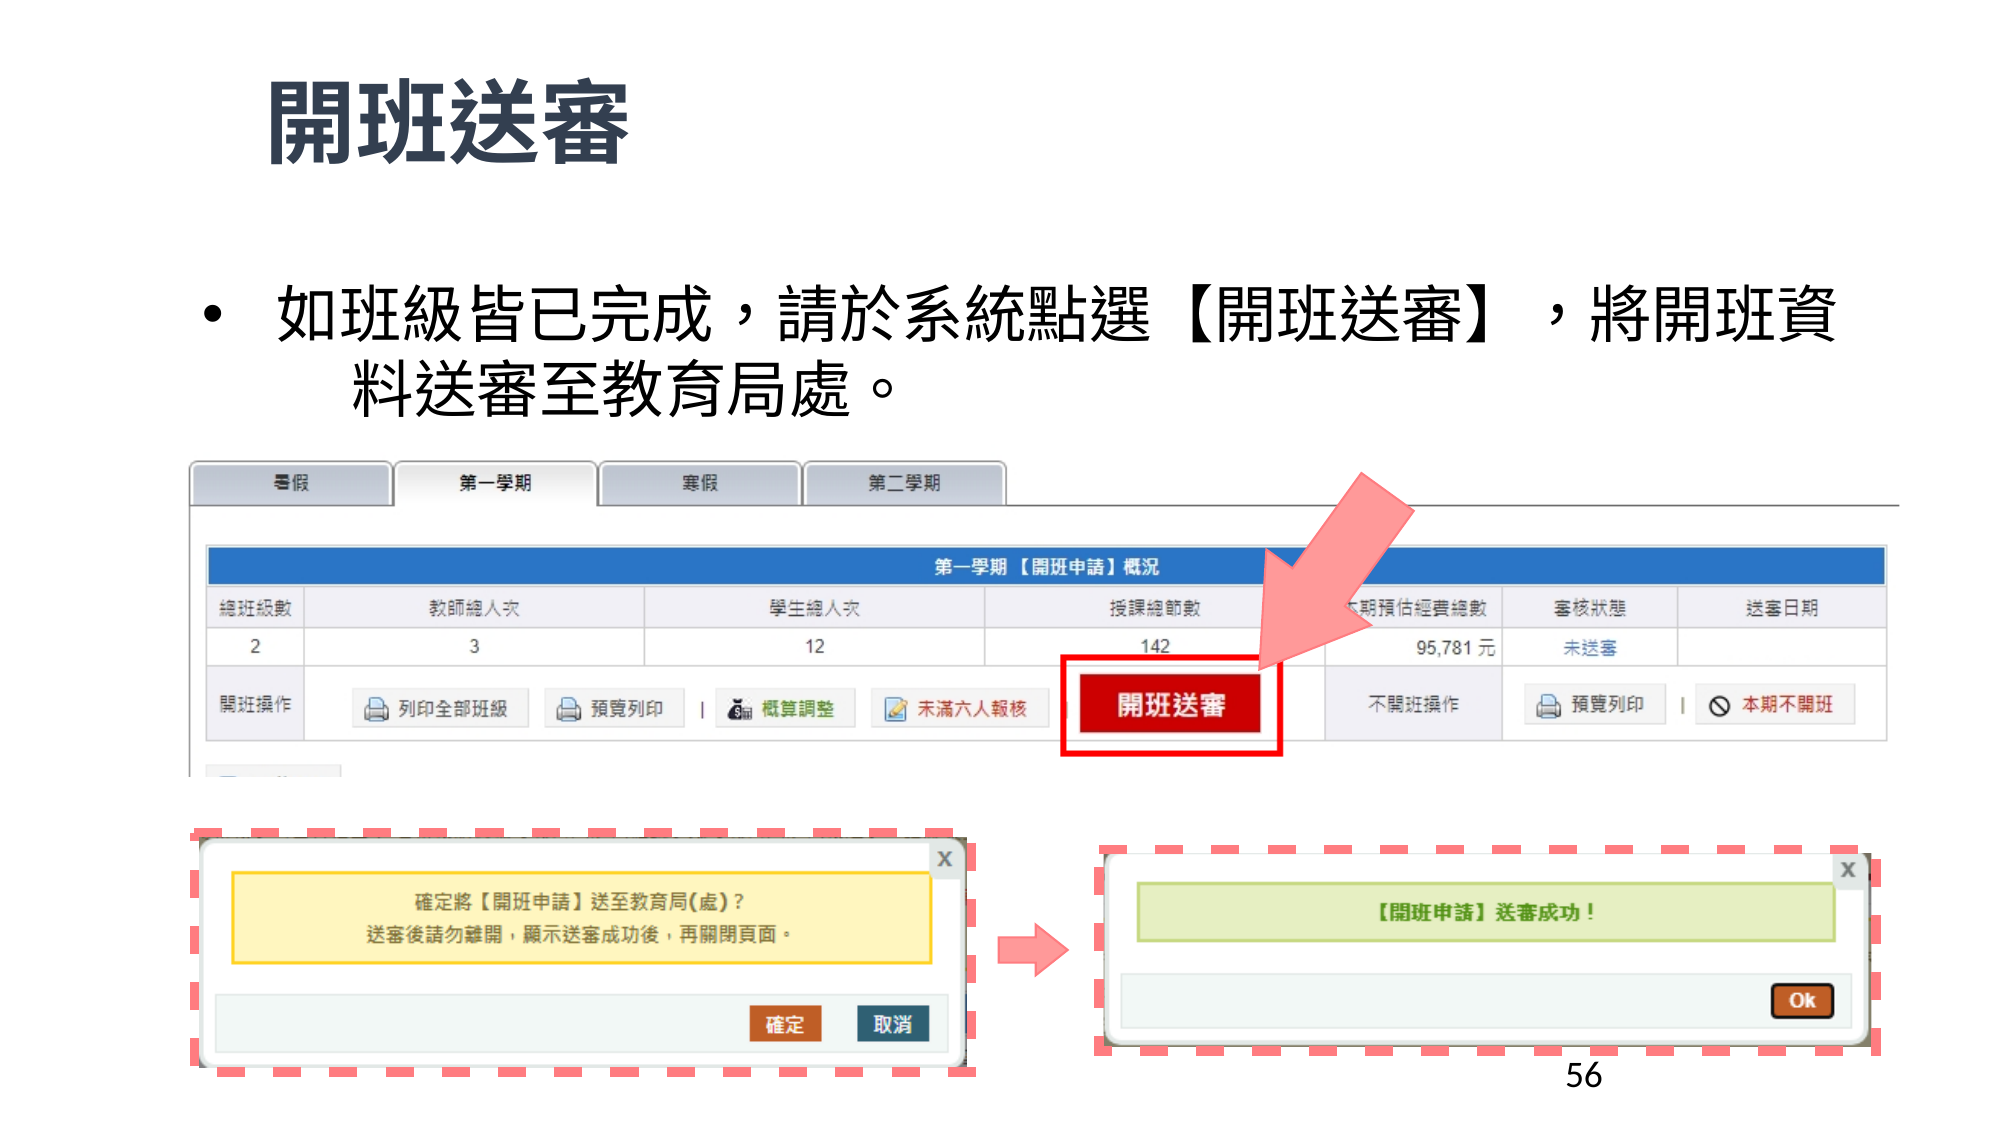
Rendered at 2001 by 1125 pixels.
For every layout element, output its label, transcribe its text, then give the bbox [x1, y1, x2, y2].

text_box 開班送審 [250, 58, 647, 183]
subtitle 如班級皆已完成，請於系統點選【開班送審】，將開班資料送審至教育局處。 [186, 267, 1900, 444]
text_box [1259, 473, 1414, 670]
picture [199, 837, 967, 1068]
text_box [1550, 1042, 2000, 1103]
picture [1103, 853, 1872, 1047]
picture [186, 444, 1900, 777]
text_box [998, 924, 1068, 976]
subtitle 如班級皆已完成，請於系統點選【開班送審】，將開班資料送審至教育局處。 [186, 777, 1900, 957]
